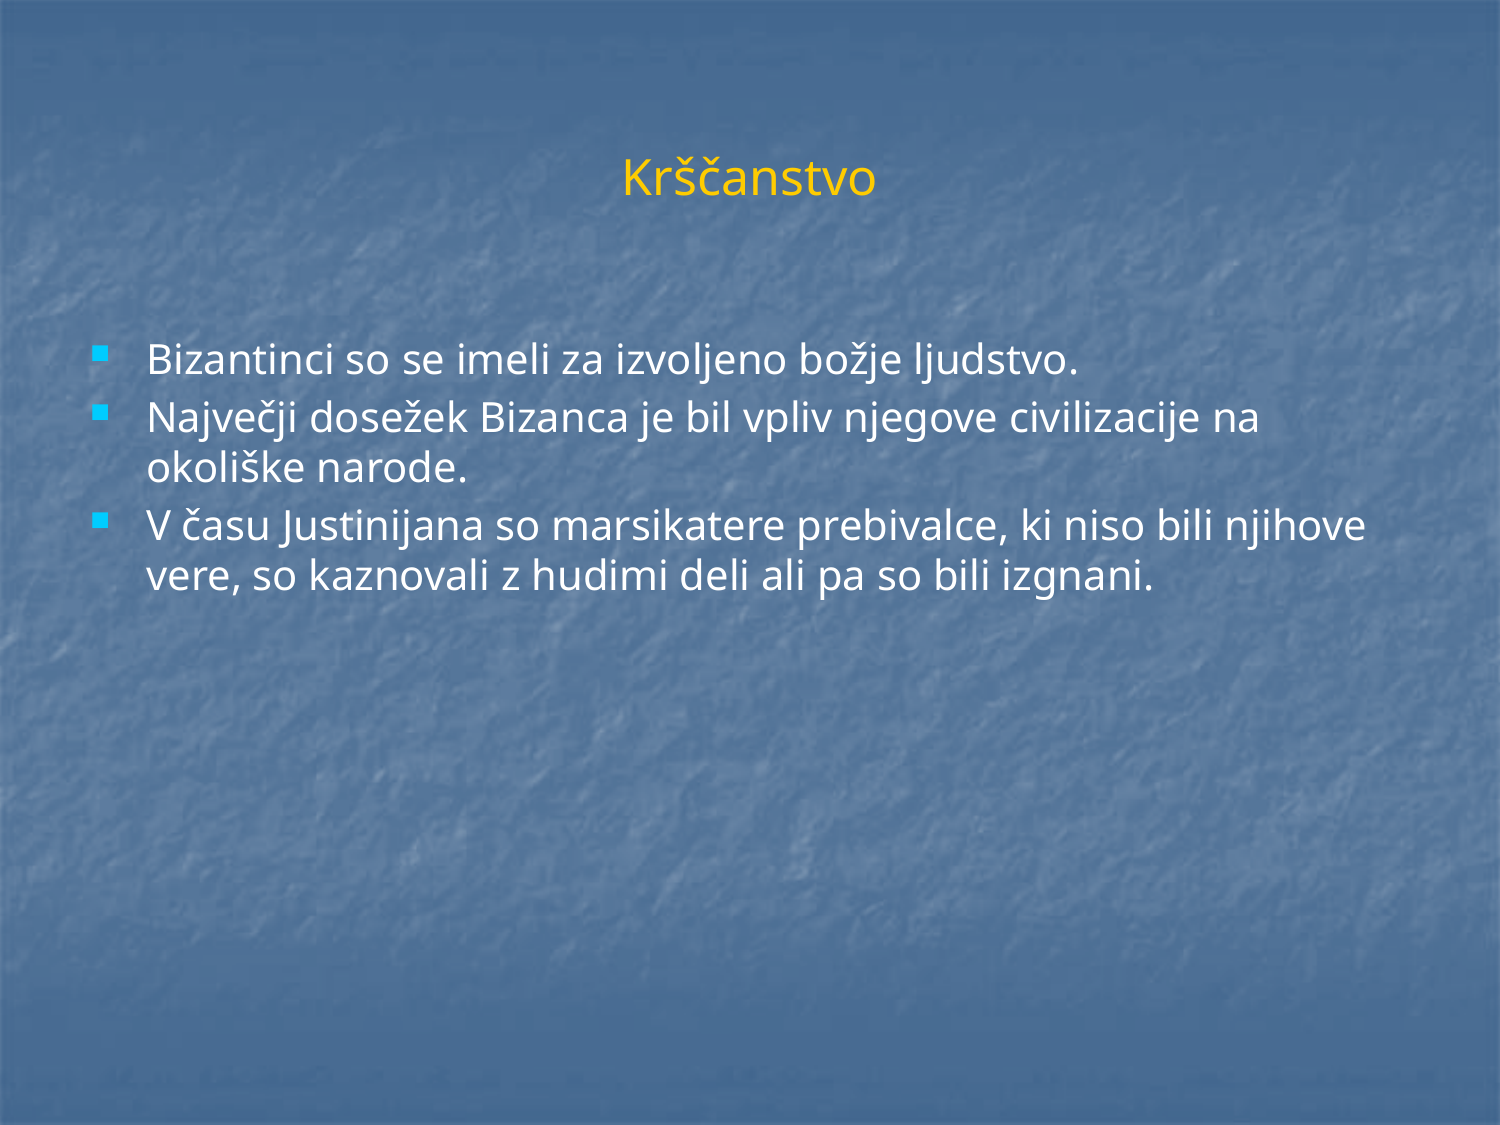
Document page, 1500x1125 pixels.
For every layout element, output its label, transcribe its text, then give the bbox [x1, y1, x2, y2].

title Krščanstvo [75, 62, 1425, 288]
picture [0, 0, 1500, 1125]
list Bizantinci so se imeli za izvoljeno božje ljudstvo. Največji dosežek Bizanca je bil vpliv njegove civilizacije na okoliške narode. V času Justinijana so marsikatere prebivalce, ki niso bili njihove vere, so kaznovali z hudimi deli ali pa so bili izgnani. [75, 324, 1425, 1000]
